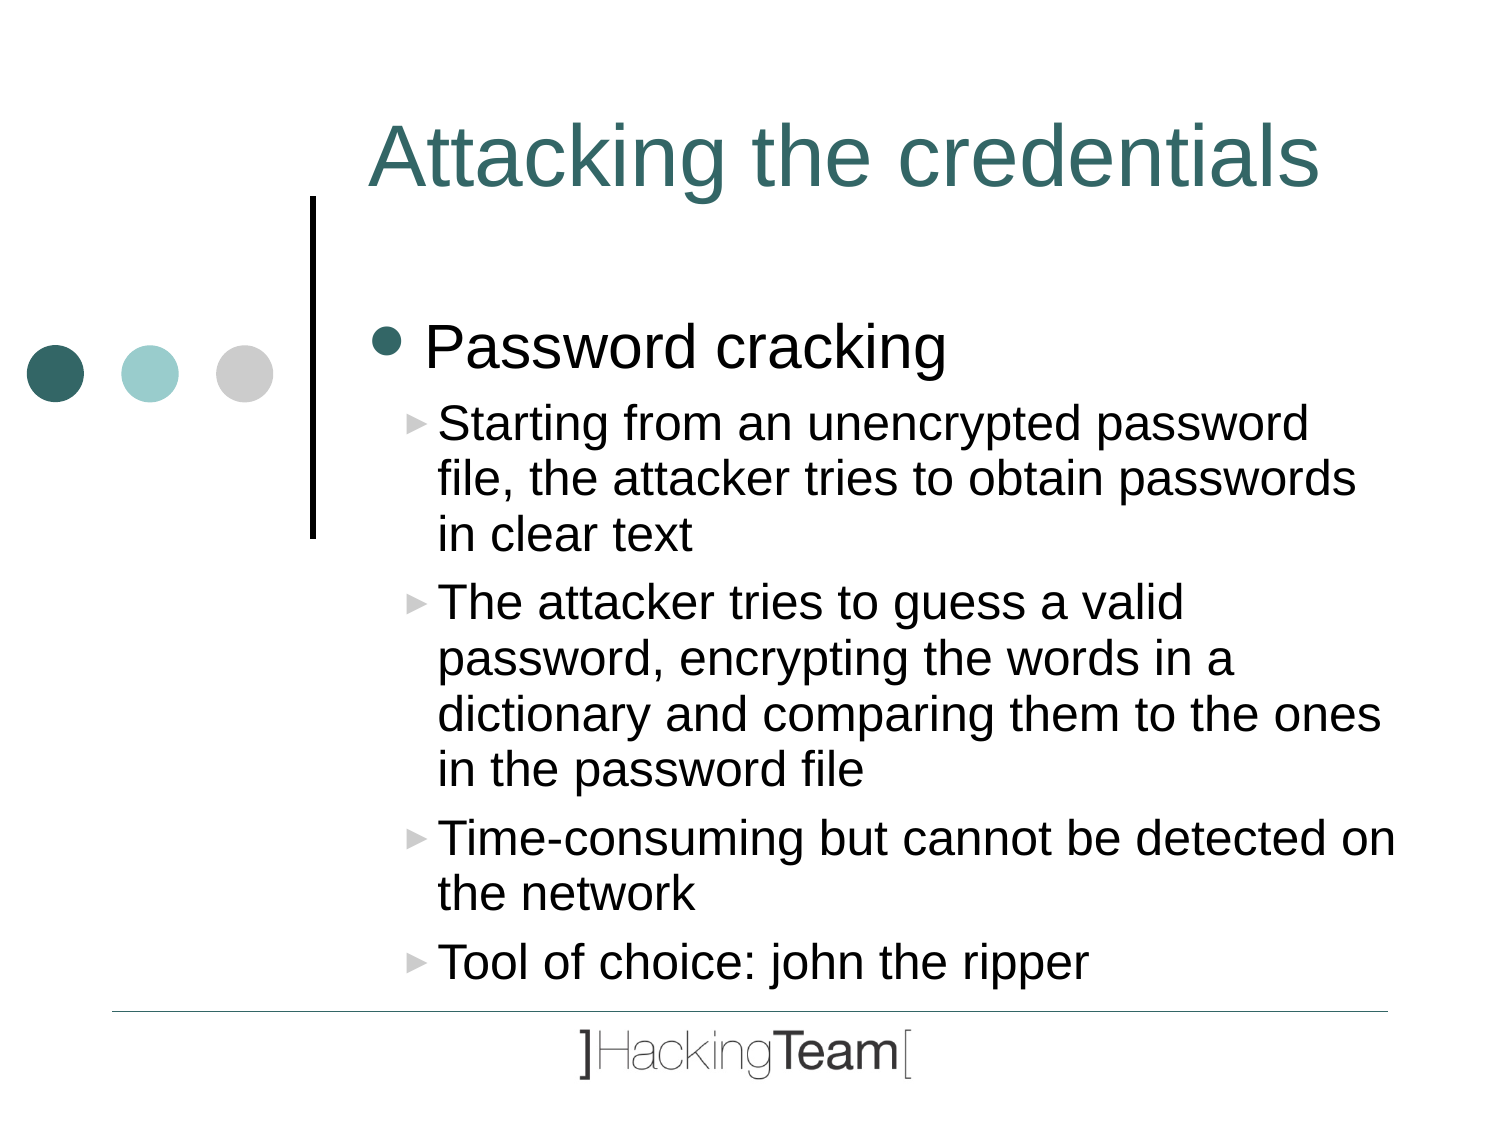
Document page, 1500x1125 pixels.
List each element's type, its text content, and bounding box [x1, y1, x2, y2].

title Attacking the credentials [249, 38, 1401, 275]
picture [574, 1041, 916, 1084]
list Password cracking Starting from an unencrypted password file, the attacker tries to obtain passwords in clear text The attacker tries to guess a valid password, encrypting the words in a dictionary and comparing them to the ones in the password file Time-consuming but cannot be detected on the network Tool of choice: john the ripper [249, 312, 1401, 1041]
